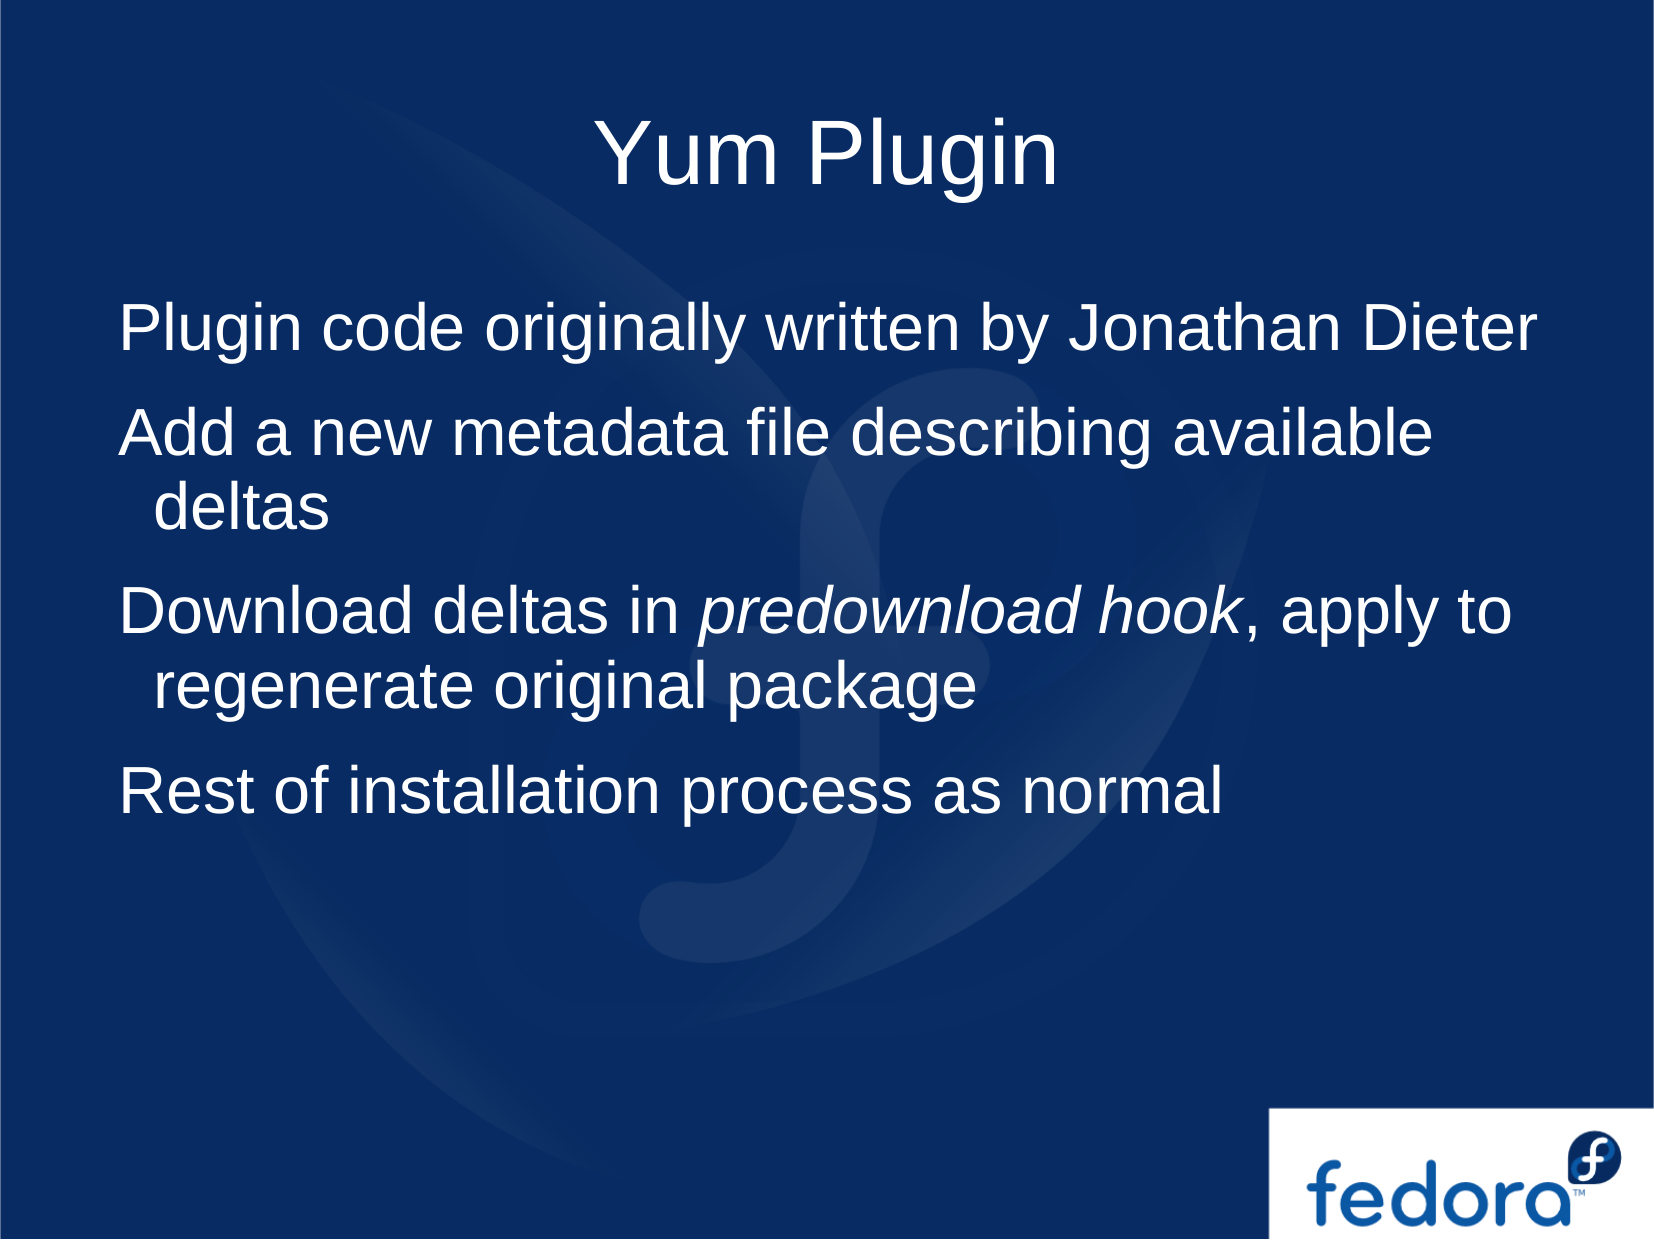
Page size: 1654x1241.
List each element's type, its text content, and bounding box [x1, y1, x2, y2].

list Plugin code originally written by Jonathan Dieter Add a new metadata file describing available deltas Download deltas in predownload hook, apply to regenerate original package Rest of installation process as normal [82, 290, 1571, 1094]
picture [0, 0, 1654, 1239]
title Yum Plugin [82, 56, 1571, 250]
